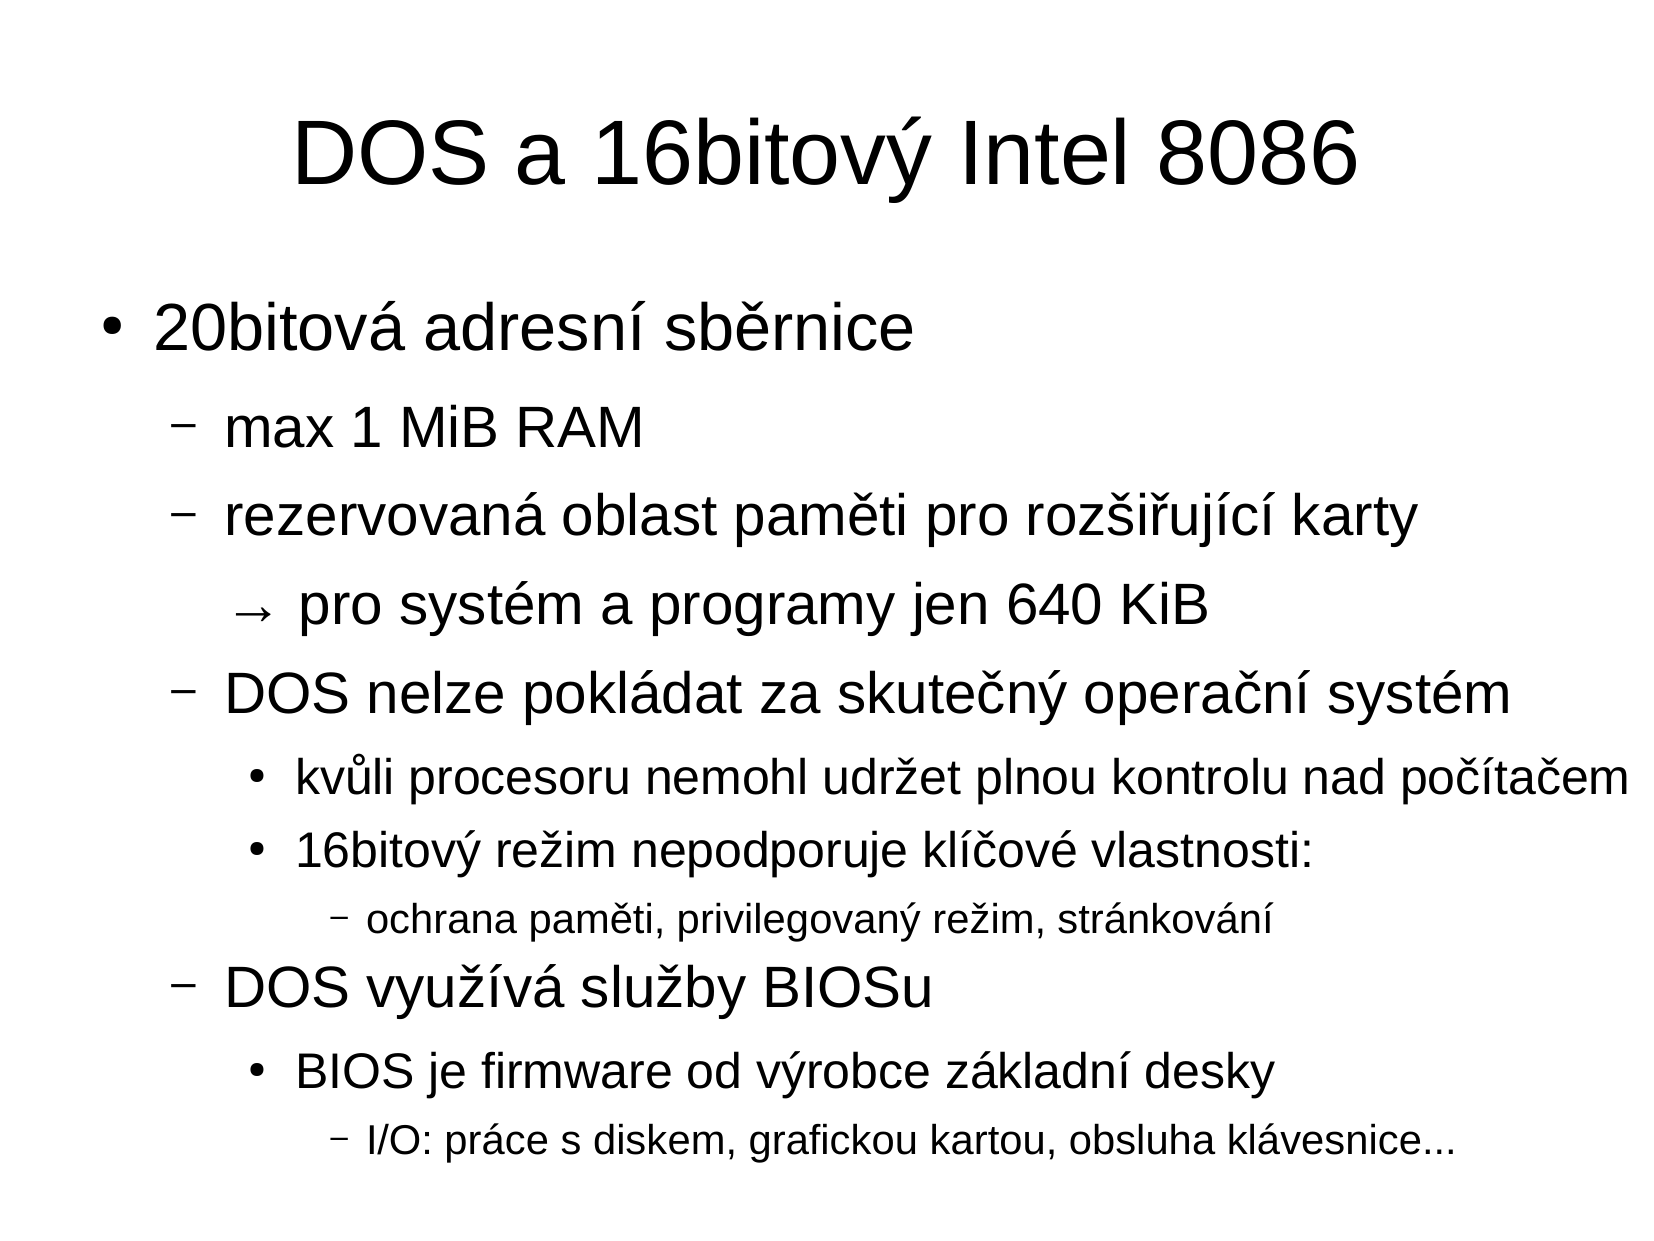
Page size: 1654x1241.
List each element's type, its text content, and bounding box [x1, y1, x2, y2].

title DOS a 16bitový Intel 8086 [82, 49, 1571, 257]
list 20bitová adresní sběrnice max 1 MiB RAM rezervovaná oblast paměti pro rozšiřující karty → pro systém a programy jen 640 KiB DOS nelze pokládat za skutečný operační systém kvůli procesoru nemohl udržet plnou kontrolu nad počítačem 16bitový režim nepodporuje klíčové vlastnosti: ochrana paměti, privilegovaný režim, stránkování DOS využívá služby BIOSu BIOS je firmware od výrobce základní desky I/O: práce s diskem, grafickou kartou, obsluha klávesnice... [82, 290, 1654, 1193]
